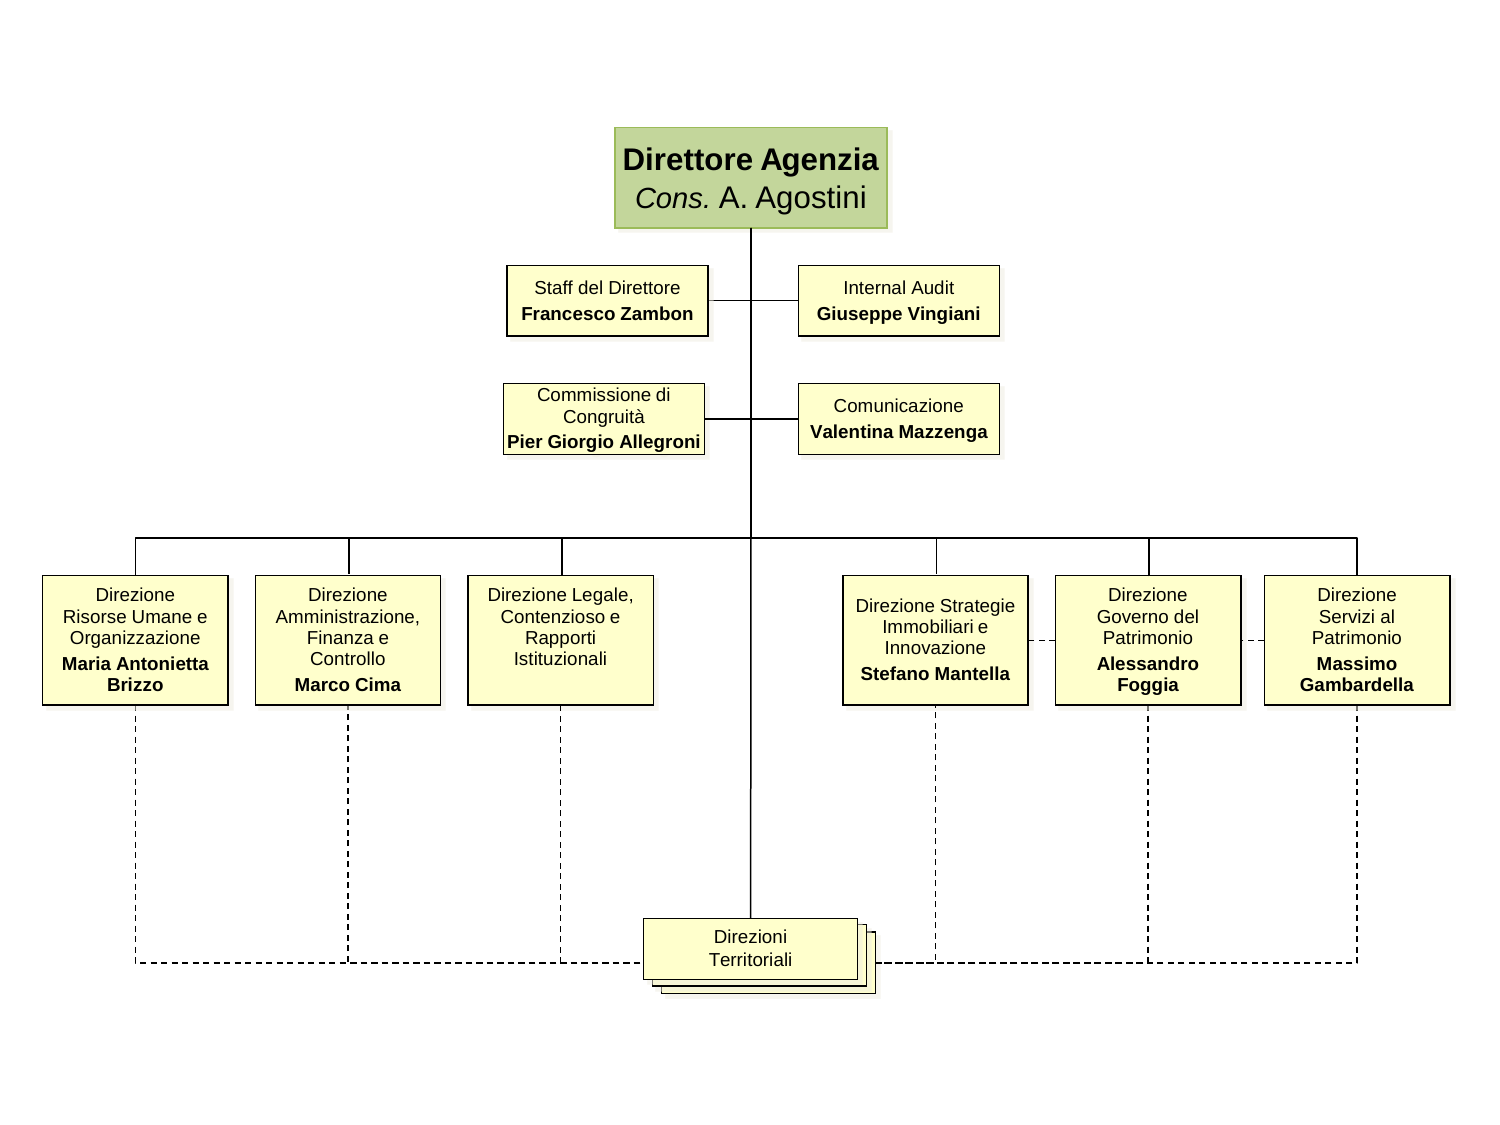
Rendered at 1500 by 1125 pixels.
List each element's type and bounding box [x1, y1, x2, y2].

picture [41, 126, 1490, 999]
